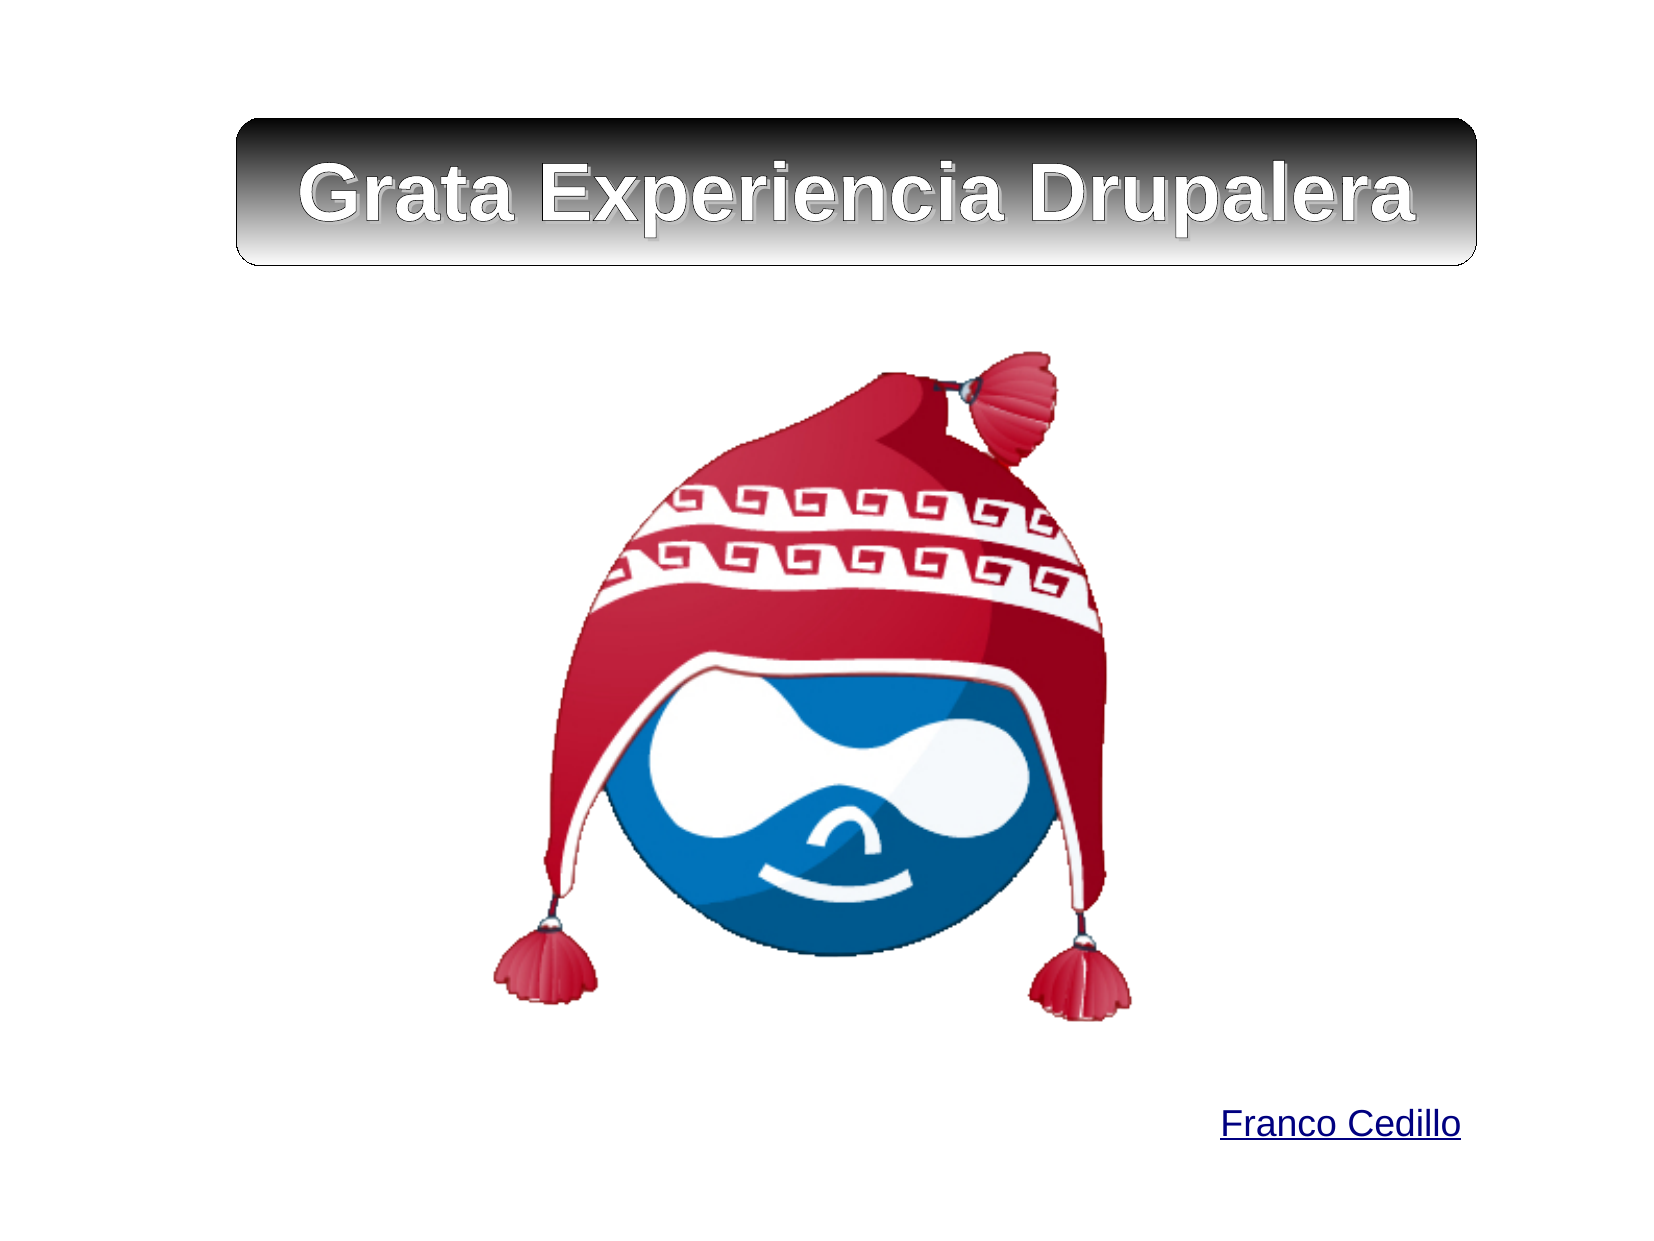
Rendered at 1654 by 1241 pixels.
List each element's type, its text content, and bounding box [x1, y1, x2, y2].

text_box Grata Experiencia Drupalera [236, 118, 1477, 266]
picture [415, 266, 1249, 1120]
text_box Franco Cedillo [1205, 1094, 1477, 1152]
